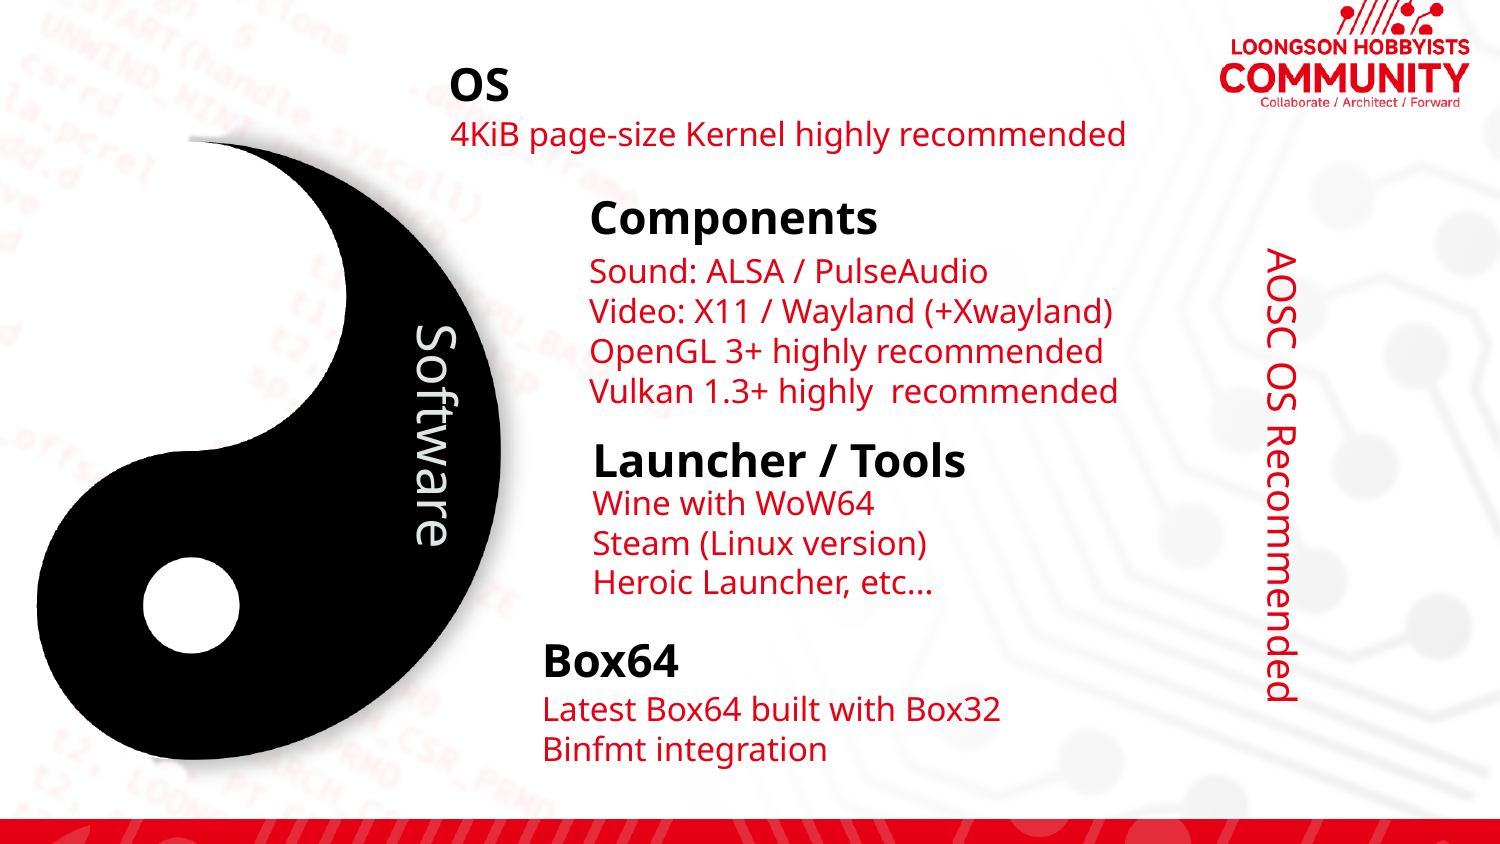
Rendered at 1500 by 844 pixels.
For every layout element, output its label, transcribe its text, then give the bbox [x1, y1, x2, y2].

text_box Wine with WoW64 Steam (Linux version) Heroic Launcher, etc... [586, 485, 1095, 598]
text_box Latest Box64 built with Box32 Binfmt integration [535, 678, 1145, 778]
text_box Software [394, 317, 484, 584]
text_box Box64 [535, 629, 719, 678]
text_box AOSC OS Recommended [1254, 200, 1312, 754]
picture [0, 0, 1500, 844]
text_box 4KiB page-size Kernel highly recommended [444, 103, 1202, 163]
text_box Components [583, 183, 909, 249]
text_box Launcher / Tools [586, 419, 1000, 485]
text_box OS [442, 49, 561, 116]
text_box Sound: ALSA / PulseAudio Video: X11 / Wayland (+Xwayland) OpenGL 3+ highly recommended Vulkan 1.3+ highly recommended [583, 249, 1174, 411]
